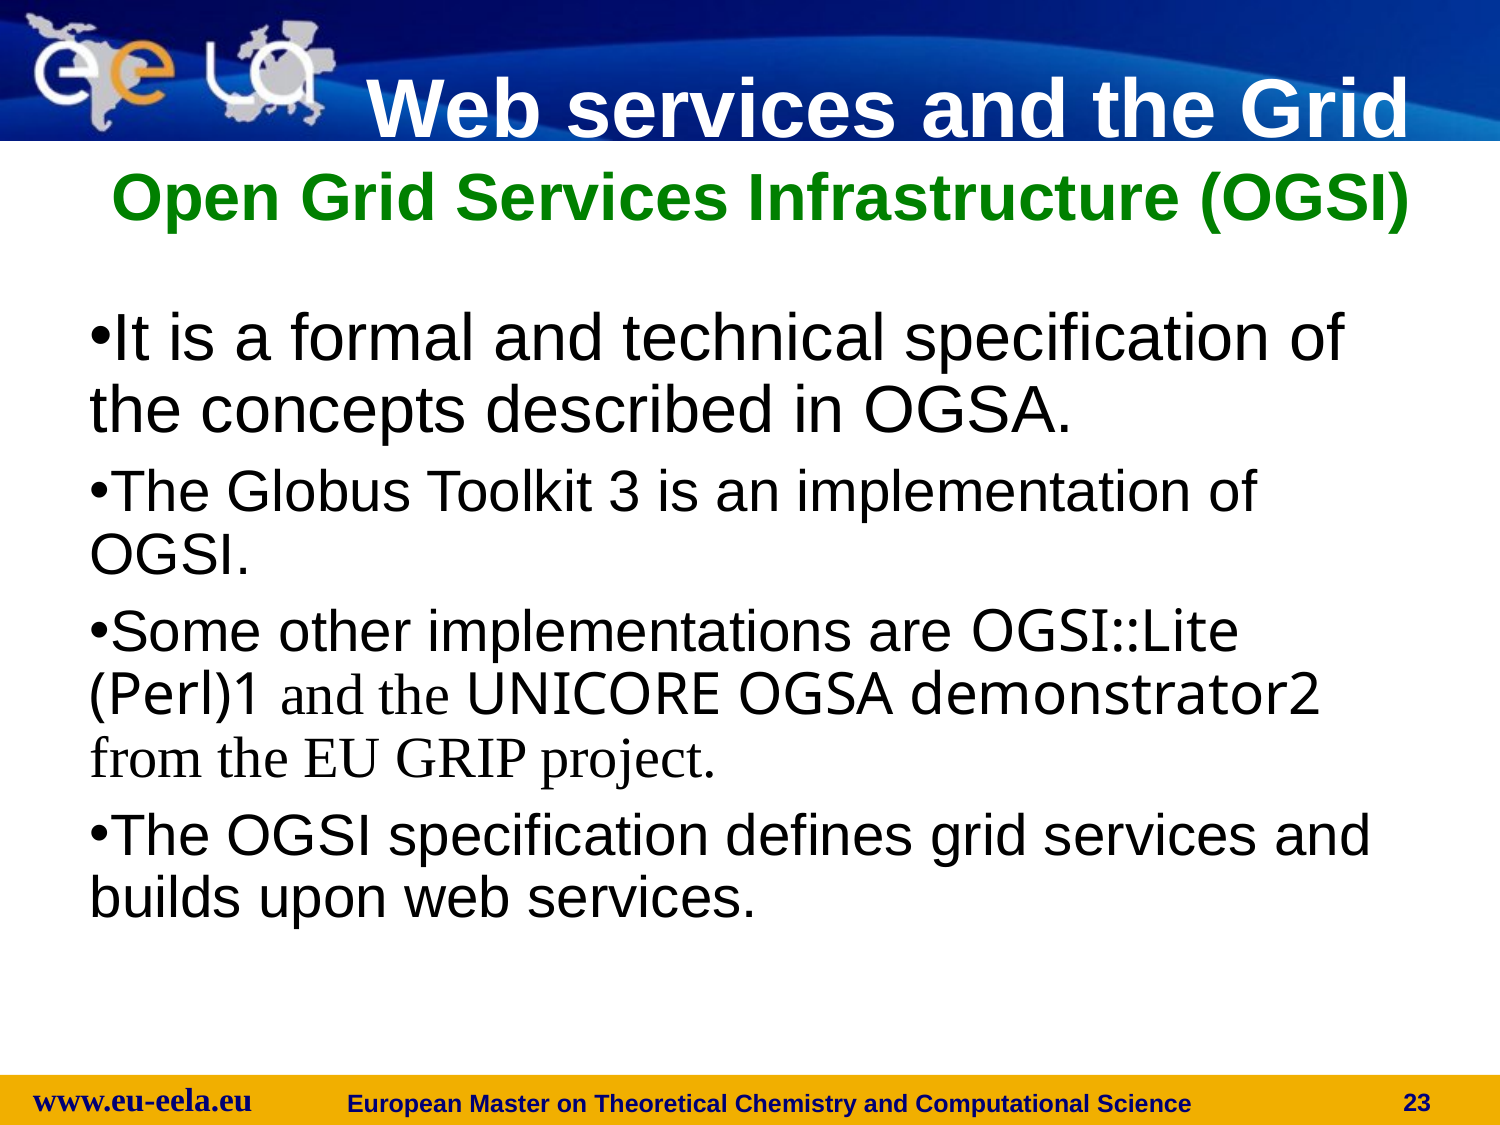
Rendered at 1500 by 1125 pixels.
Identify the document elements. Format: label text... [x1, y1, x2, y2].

text_box [1388, 1078, 1475, 1125]
title Web services and the Grid Open Grid Services Infrastructure (OGSI) [96, 46, 1497, 242]
text_box European Master on Theoretical Chemistry and Computational Science [332, 1080, 1388, 1125]
text_box It is a formal and technical specification of the concepts described in OGSA. The Globus Toolkit 3 is an implementation of OGSI. Some other implementations are OGSI::Lite (Perl)1 and the UNICORE OGSA demonstrator2 from the EU GRIP project. The OGSI specification defines grid services and builds upon web services. [75, 295, 1426, 1038]
